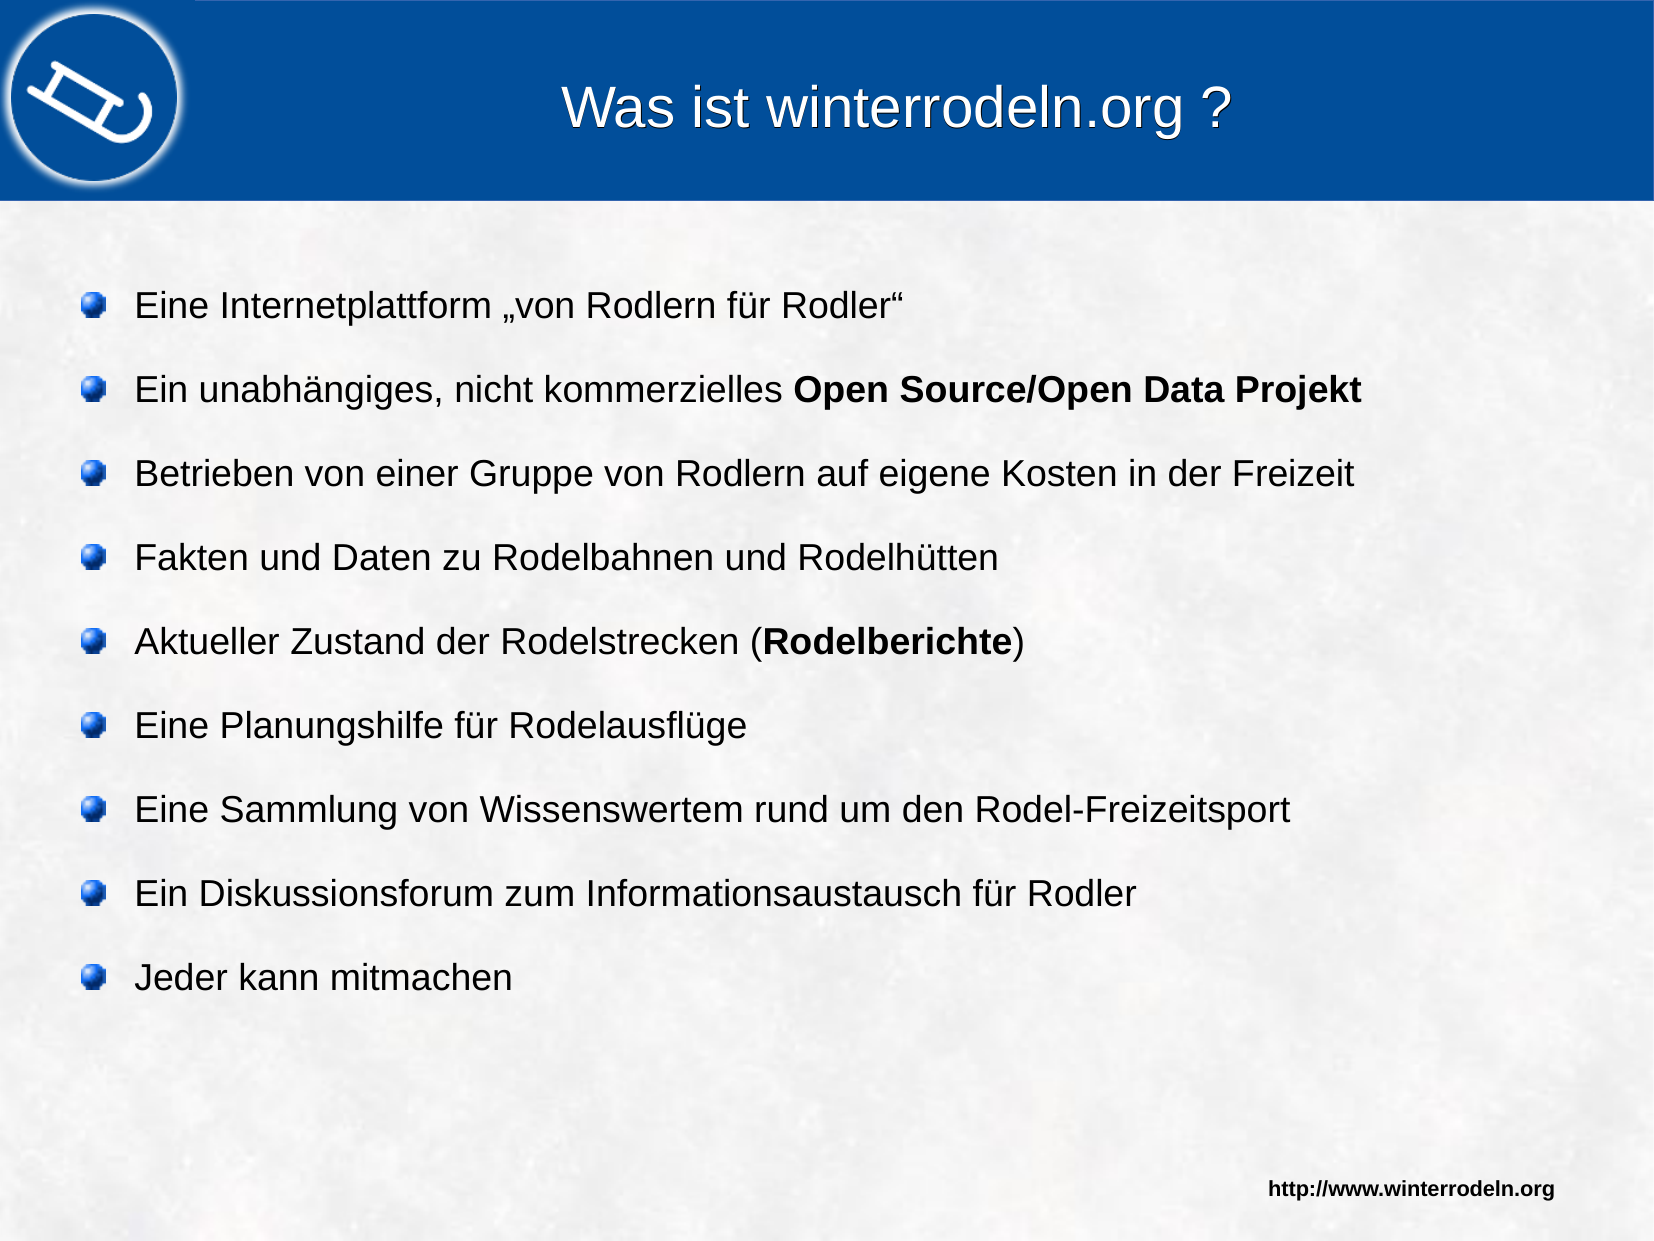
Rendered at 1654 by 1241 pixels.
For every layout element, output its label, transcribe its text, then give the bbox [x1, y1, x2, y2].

subtitle Eine Internetplattform „von Rodlern für Rodler“ Ein unabhängiges, nicht kommerzielles Open Source/Open Data Projekt Betrieben von einer Gruppe von Rodlern auf eigene Kosten in der Freizeit Fakten und Daten zu Rodelbahnen und Rodelhütten Aktueller Zustand der Rodelstrecken (Rodelberichte) Eine Planungshilfe für Rodelausflüge Eine Sammlung von Wissenswertem rund um den Rodel-Freizeitsport Ein Diskussionsforum zum Informationsaustausch für Rodler Jeder kann mitmachen [81, 263, 1570, 978]
text_box http://www.winterrodeln.org [1253, 1169, 1571, 1209]
picture [0, 201, 1654, 1241]
text_box [0, 0, 1654, 201]
picture [0, 0, 195, 200]
title Was ist winterrodeln.org ? [224, 49, 1571, 166]
